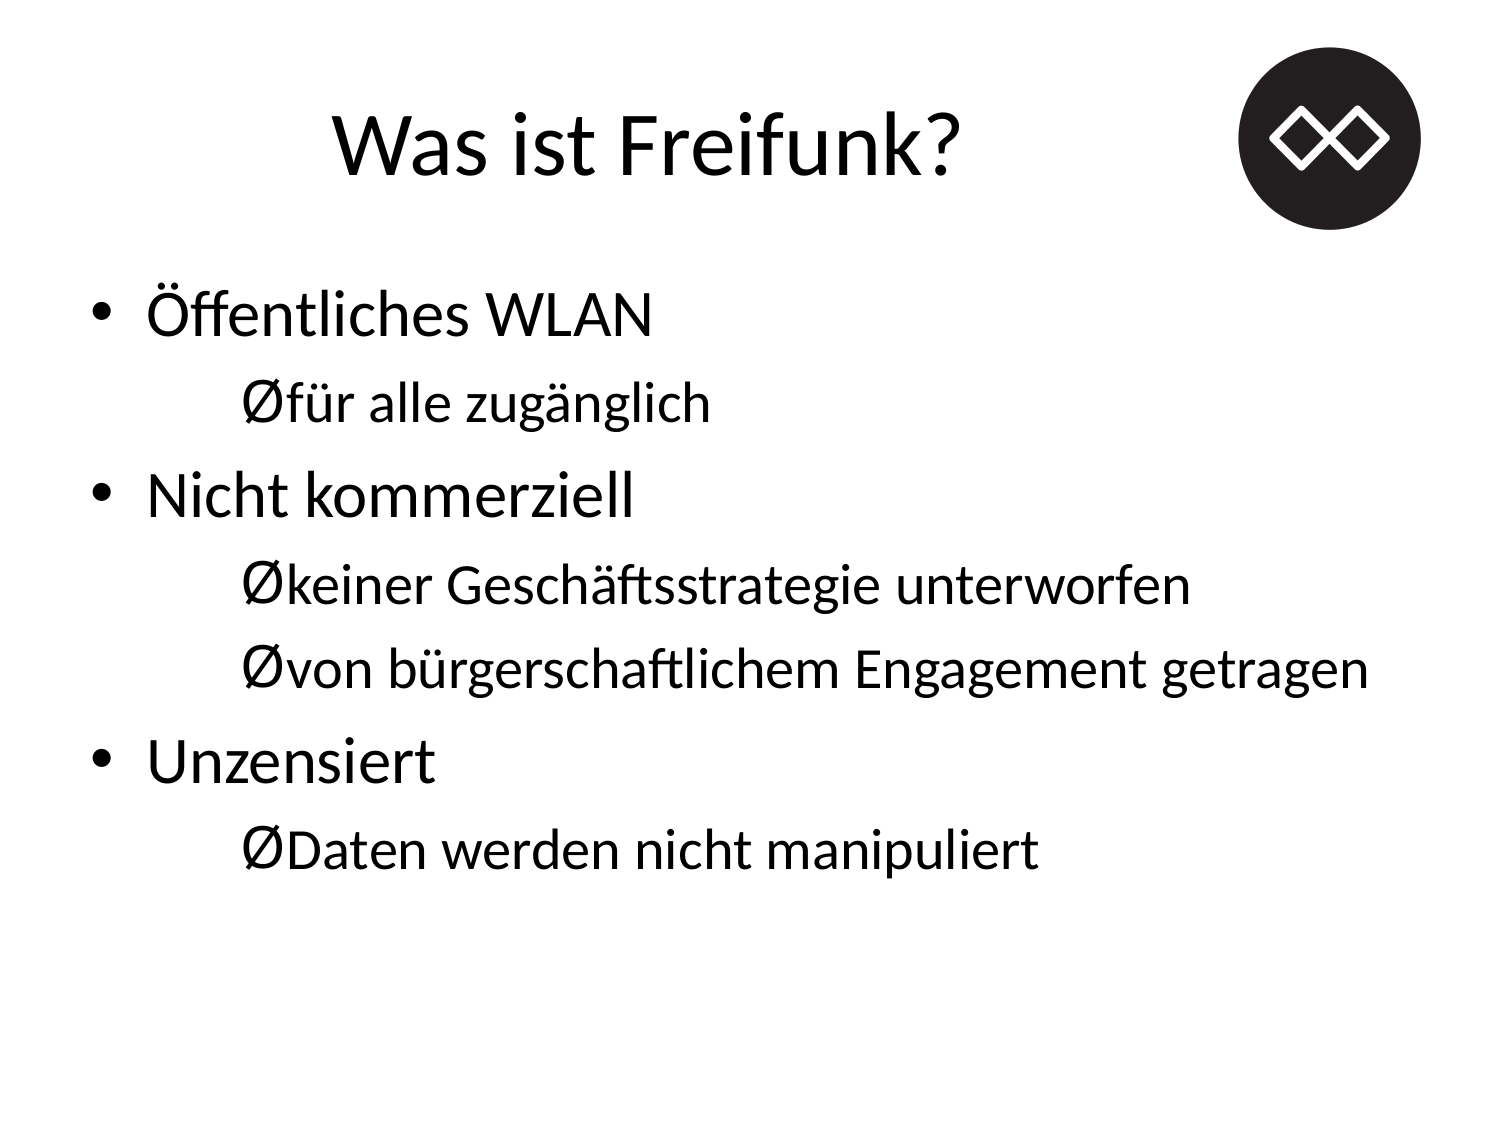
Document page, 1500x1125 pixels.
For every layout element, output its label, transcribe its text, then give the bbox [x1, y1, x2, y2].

title Was ist Freifunk? [75, 45, 1223, 233]
list Öffentliches WLAN für alle zugänglich Nicht kommerziell keiner Geschäftsstrategie unterworfen von bürgerschaftlichem Engagement getragen Unzensiert Daten werden nicht manipuliert [75, 262, 1426, 1005]
